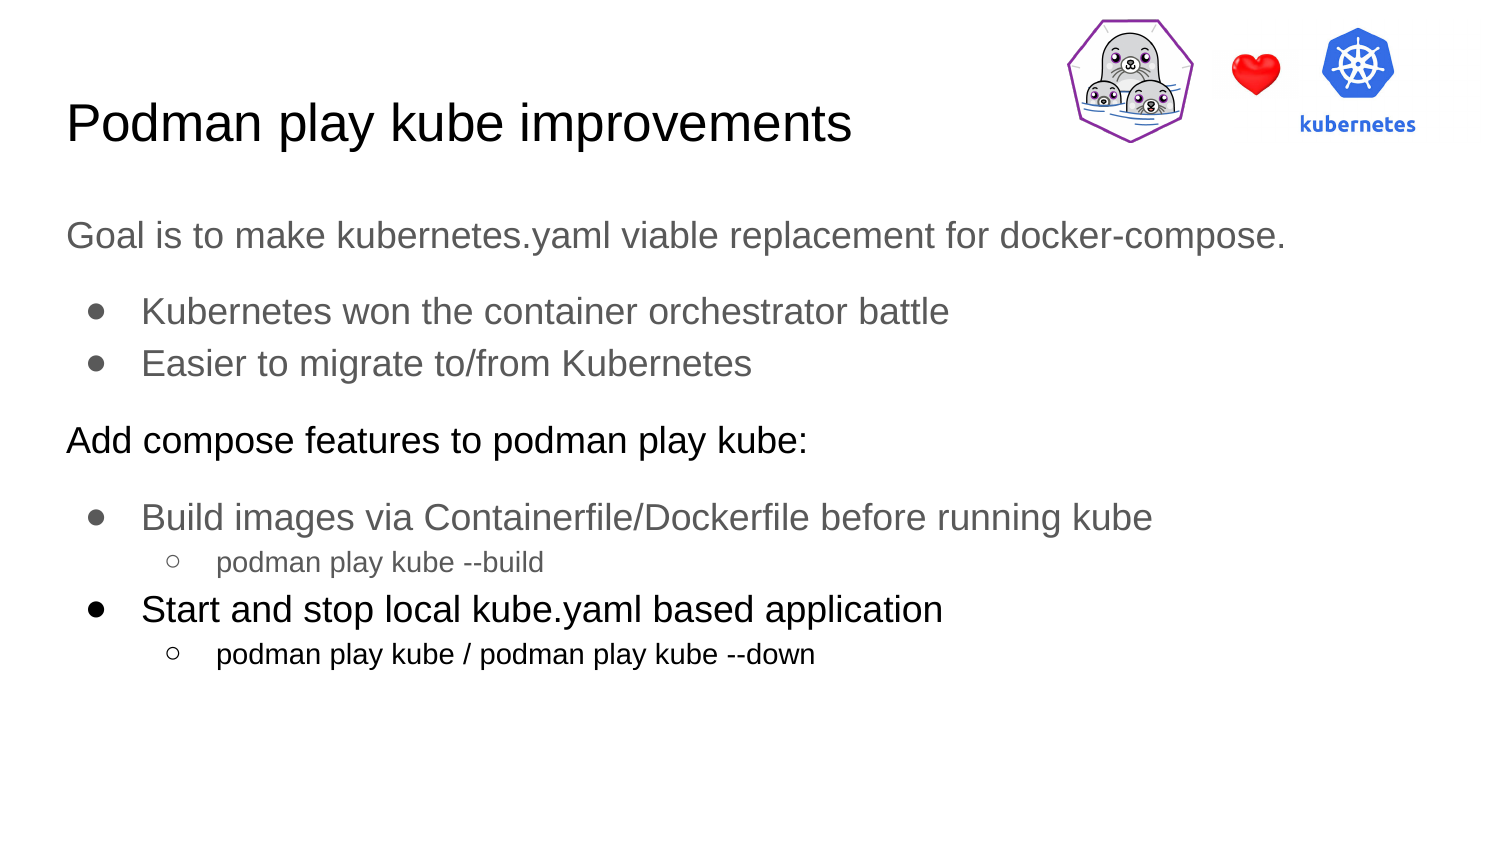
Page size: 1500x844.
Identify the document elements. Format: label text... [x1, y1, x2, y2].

list Goal is to make kubernetes.yaml viable replacement for docker-compose. Kubernetes won the container orchestrator battle Easier to migrate to/from Kubernetes Add compose features to podman play kube: Build images via Containerfile/Dockerfile before running kube podman play kube --build Start and stop local kube.yaml based application podman play kube / podman play kube --down [51, 189, 1449, 750]
title Podman play kube improvements [51, 72, 1449, 167]
picture [1067, 19, 1194, 143]
picture [1212, 19, 1481, 143]
